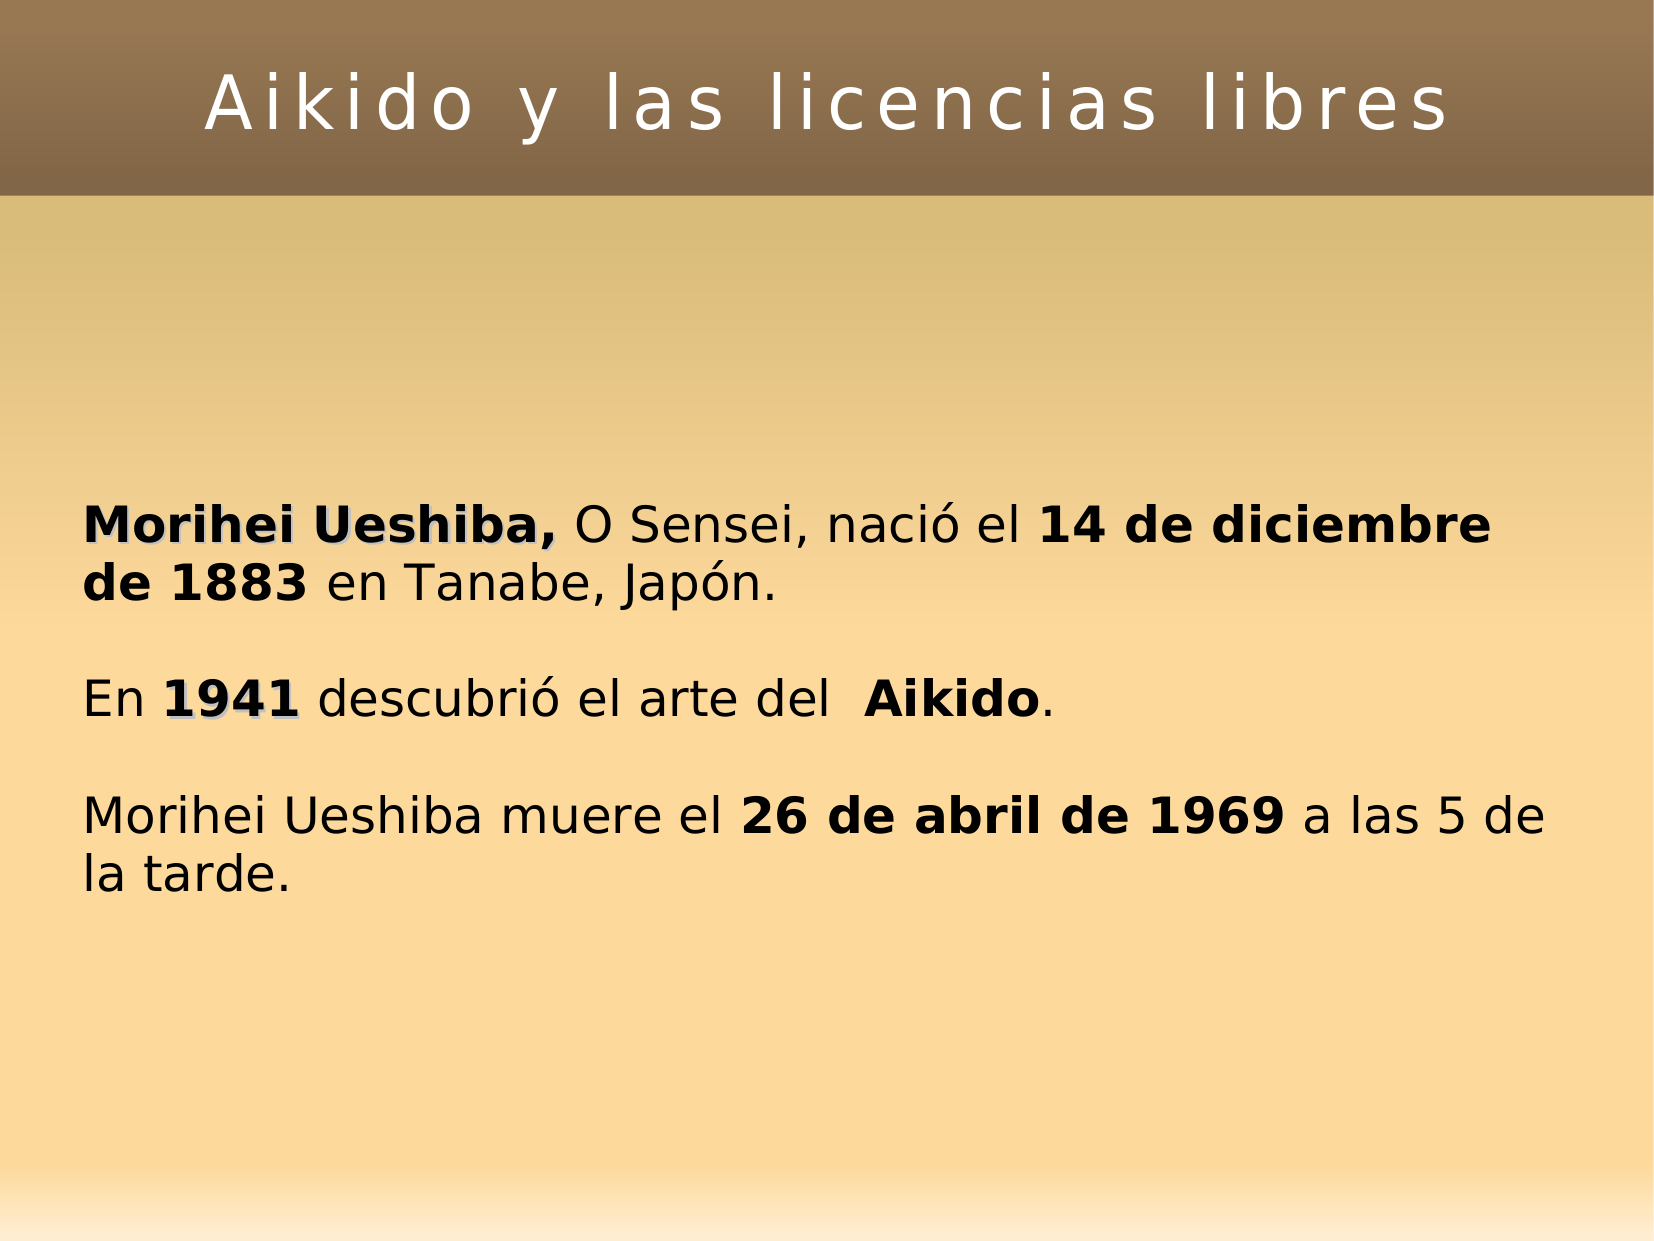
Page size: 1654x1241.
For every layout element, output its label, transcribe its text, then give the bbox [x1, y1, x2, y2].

title Aikido y las licencias libres [59, 29, 1595, 178]
picture [0, 0, 1654, 1241]
subtitle Morihei Ueshiba, O Sensei, nació el 14 de diciembre de 1883 en Tanabe, Japón. En 1941 descubrió el arte del Aikido. Morihei Ueshiba muere el 26 de abril de 1969 a las 5 de la tarde. [82, 290, 1571, 1109]
